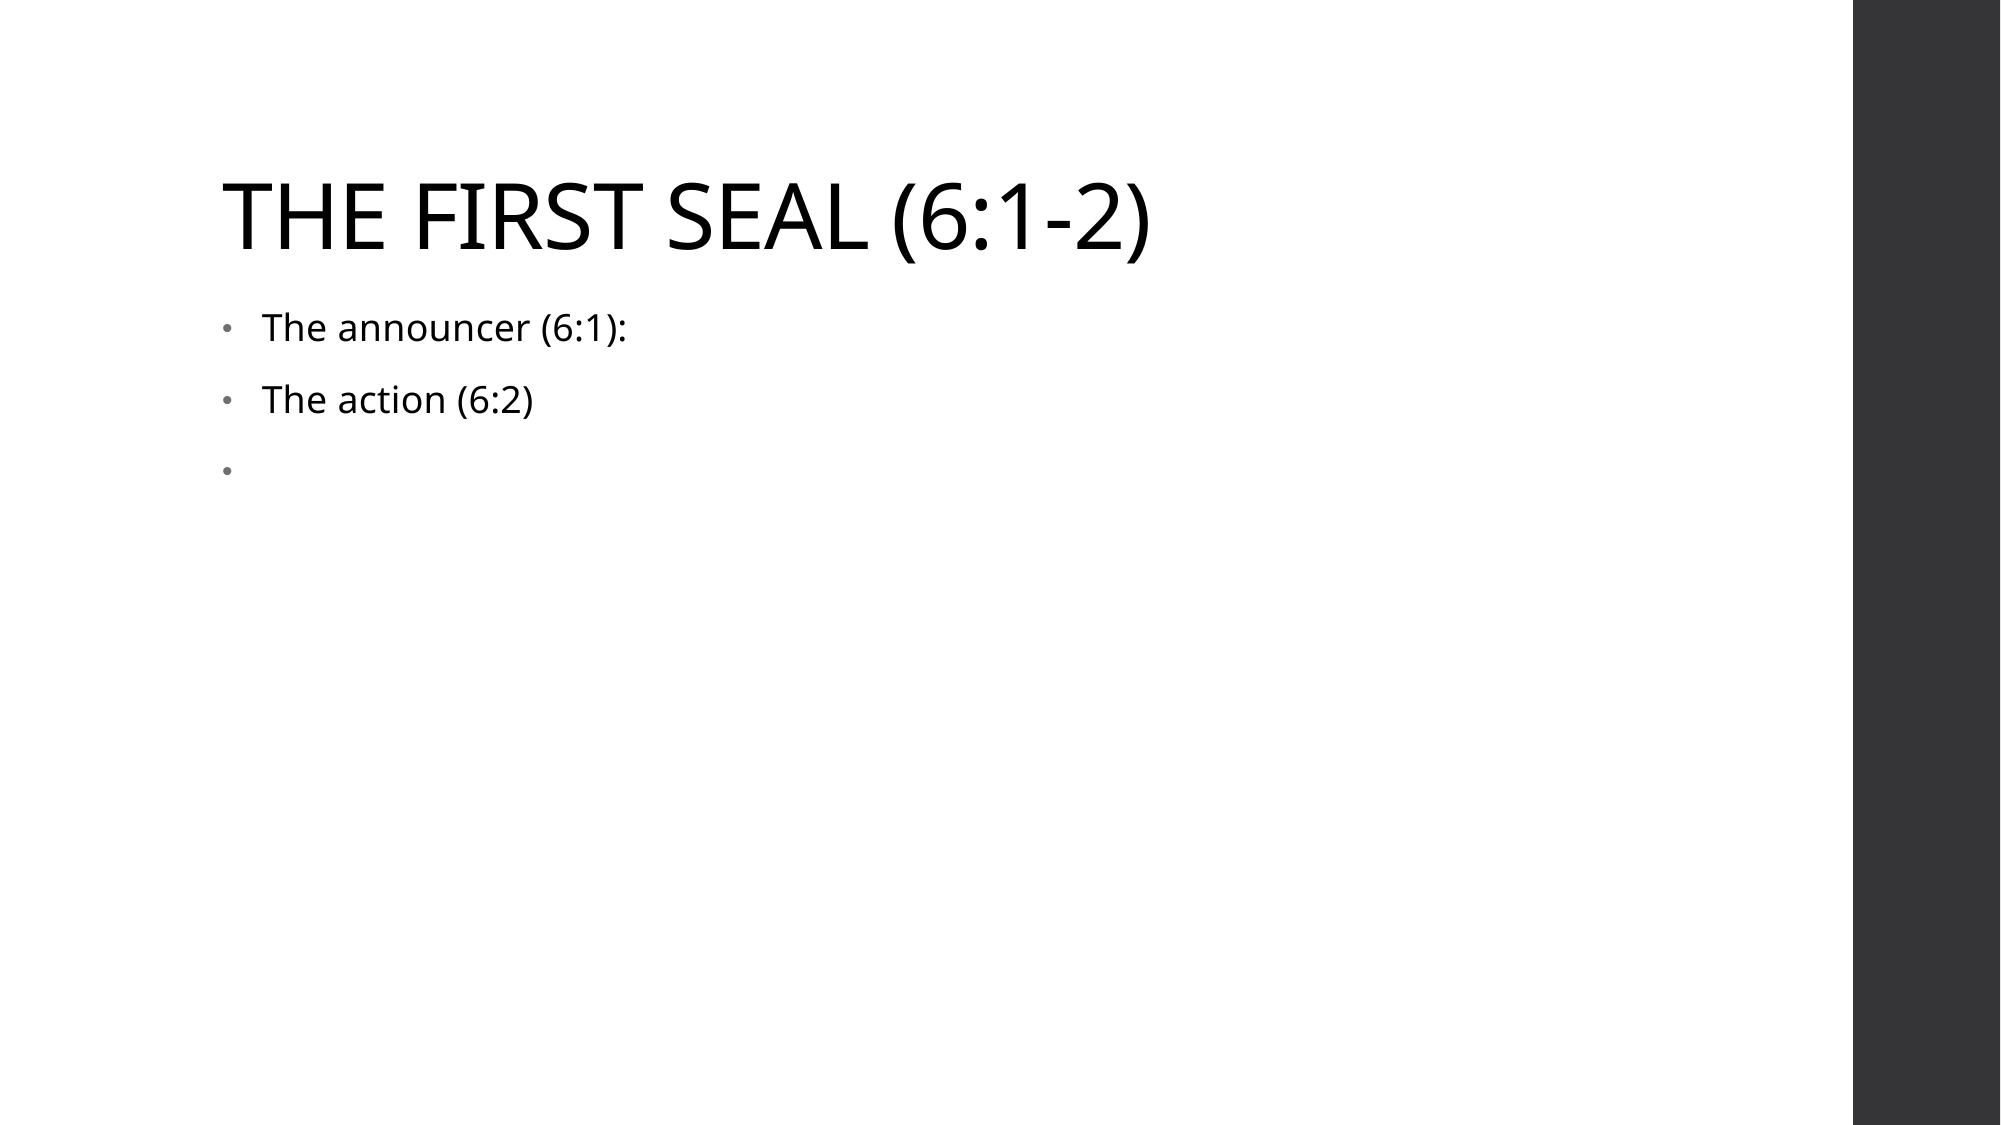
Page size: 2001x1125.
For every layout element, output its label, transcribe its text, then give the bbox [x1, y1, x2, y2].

list The announcer (6:1): The action (6:2) [206, 299, 1617, 1014]
title THE FIRST SEAL (6:1-2) [206, 60, 1797, 278]
